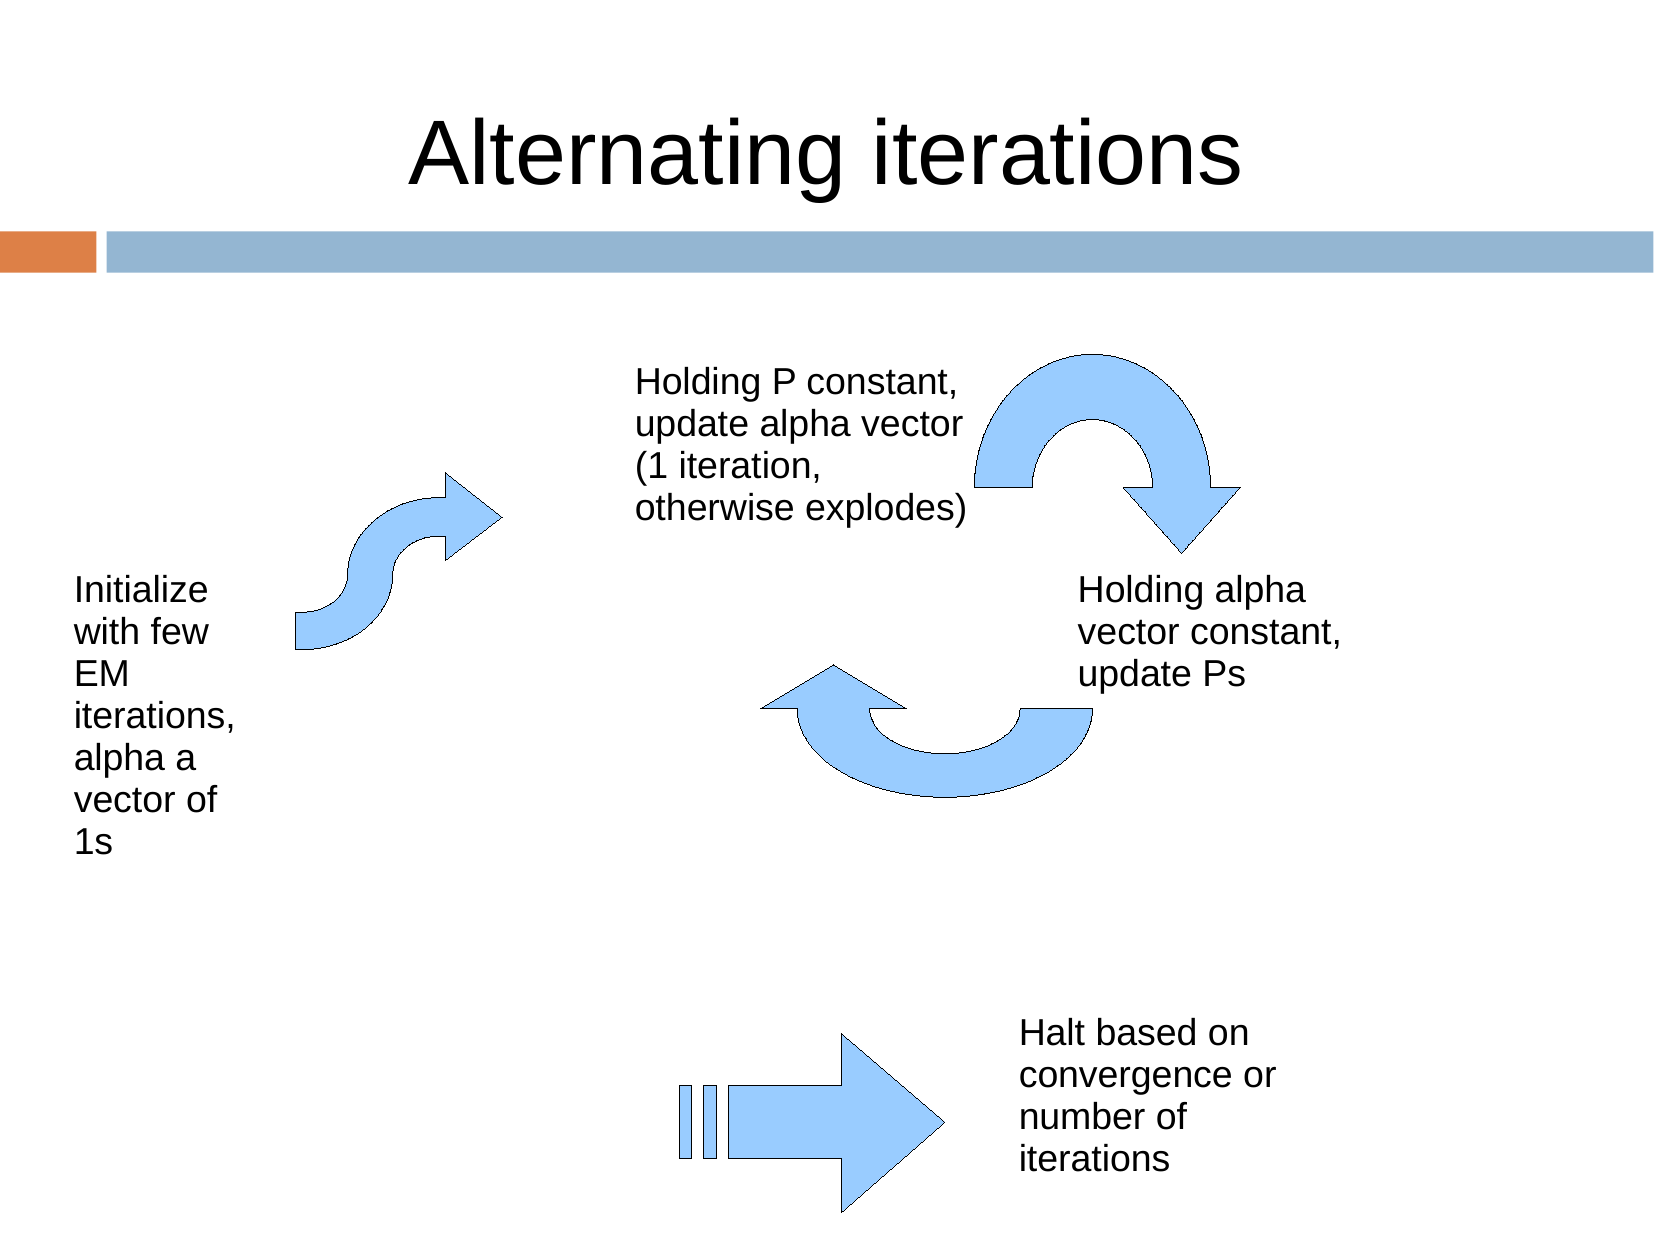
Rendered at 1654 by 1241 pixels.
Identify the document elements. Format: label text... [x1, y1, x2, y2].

text_box [703, 1085, 717, 1159]
text_box Halt based on convergence or number of iterations [1003, 1003, 1329, 1187]
text_box [679, 1085, 692, 1159]
title Alternating iterations [82, 49, 1571, 257]
text_box Holding P constant, update alpha vector (1 iteration, otherwise explodes) [620, 352, 1004, 596]
text_box [728, 1033, 945, 1213]
text_box [295, 472, 503, 650]
text_box Initialize with few EM iterations, alpha a vector of 1s [59, 561, 266, 871]
text_box Holding alpha vector constant, update Ps [1062, 561, 1359, 702]
text_box [760, 664, 1093, 798]
text_box [974, 354, 1241, 554]
